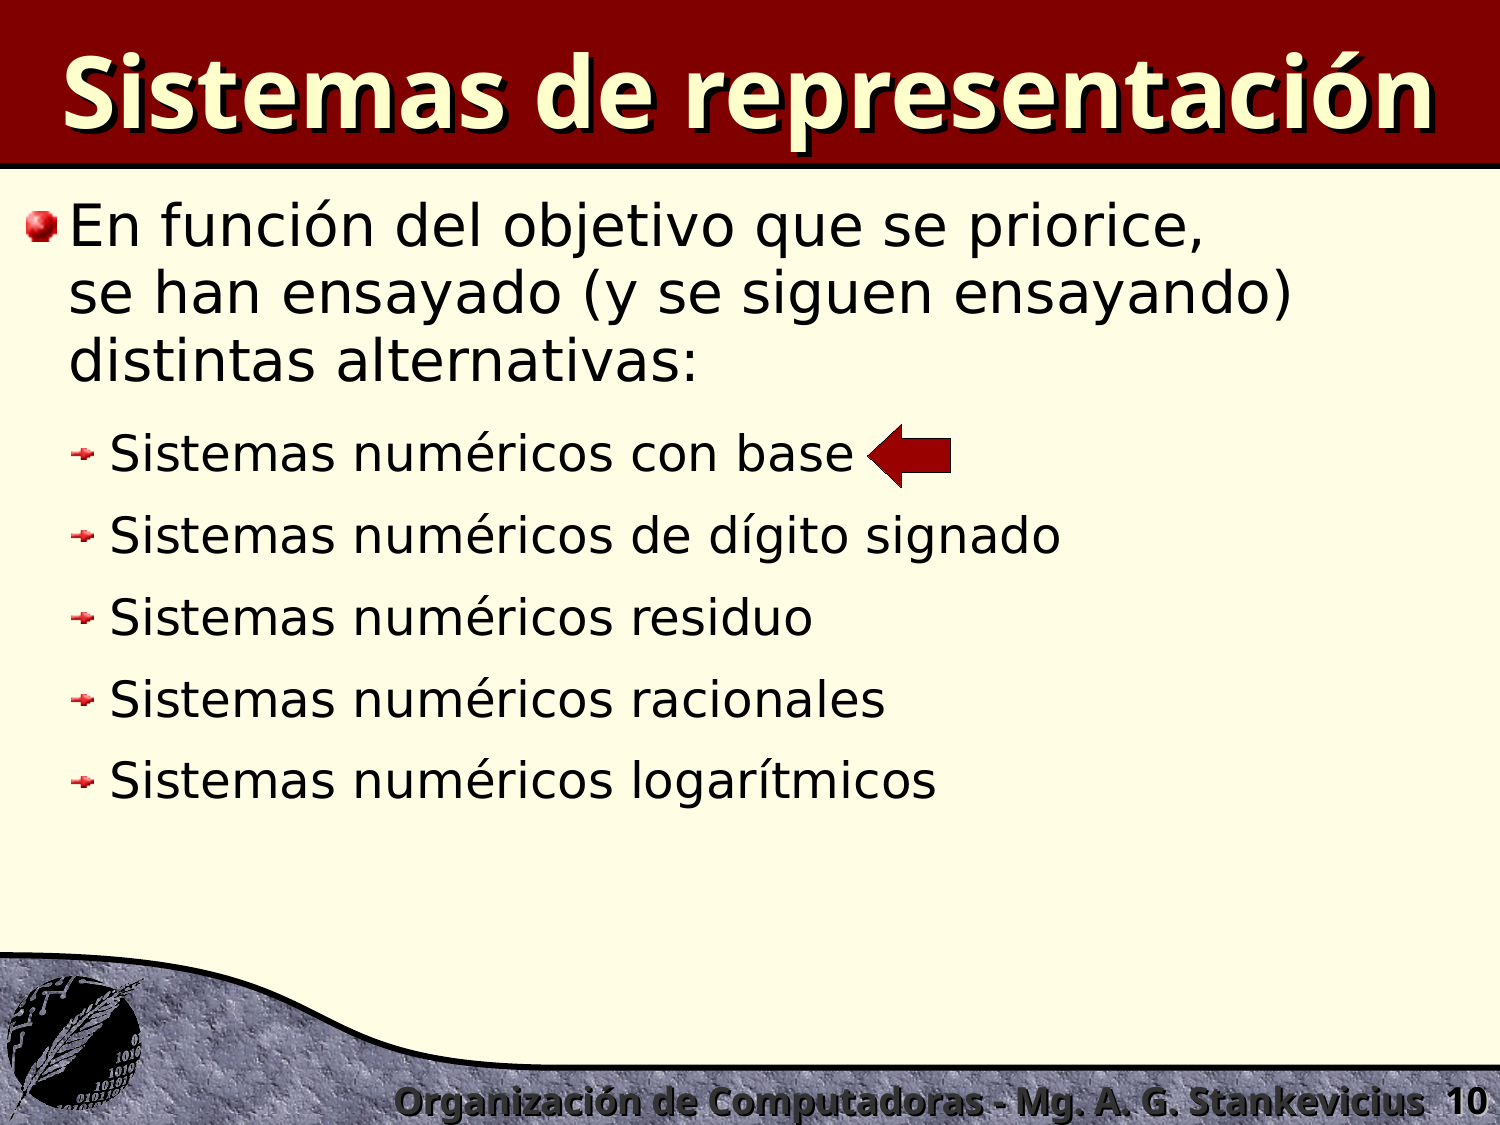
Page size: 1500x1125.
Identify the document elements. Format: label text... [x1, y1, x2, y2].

picture [448, 1100, 455, 1110]
title Sistemas de representación [15, 5, 1485, 160]
picture [0, 959, 1500, 1125]
text_box [867, 424, 951, 488]
picture [802, 1100, 806, 1110]
picture [1058, 1100, 1065, 1110]
list En función del objetivo que se priorice, se han ensayado (y se siguen ensayando) distintas alternativas: Sistemas numéricos con base Sistemas numéricos de dígito signado Sistemas numéricos residuo Sistemas numéricos racionales Sistemas numéricos logarítmicos [11, 192, 1486, 935]
